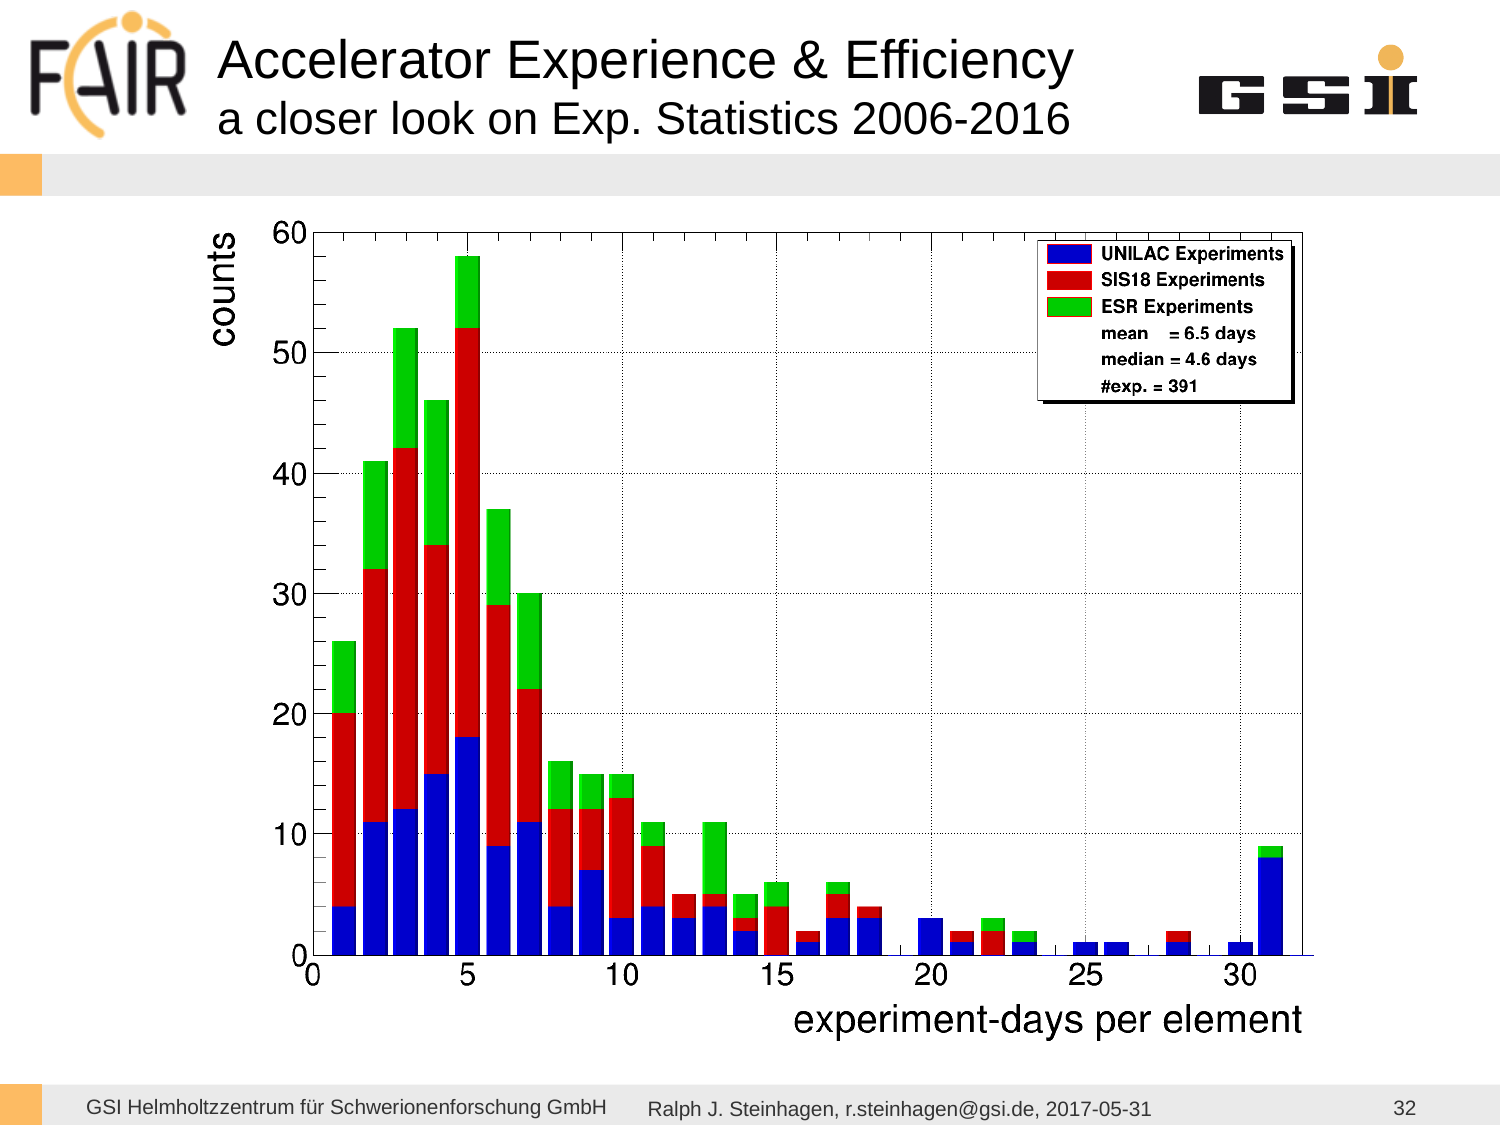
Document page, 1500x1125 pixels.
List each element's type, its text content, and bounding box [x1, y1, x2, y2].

picture [30, 9, 187, 141]
picture [175, 215, 1325, 1055]
title Accelerator Experience & Efficiency a closer look on Exp. Statistics 2006-2016 [217, 20, 1180, 147]
picture [1197, 42, 1419, 117]
